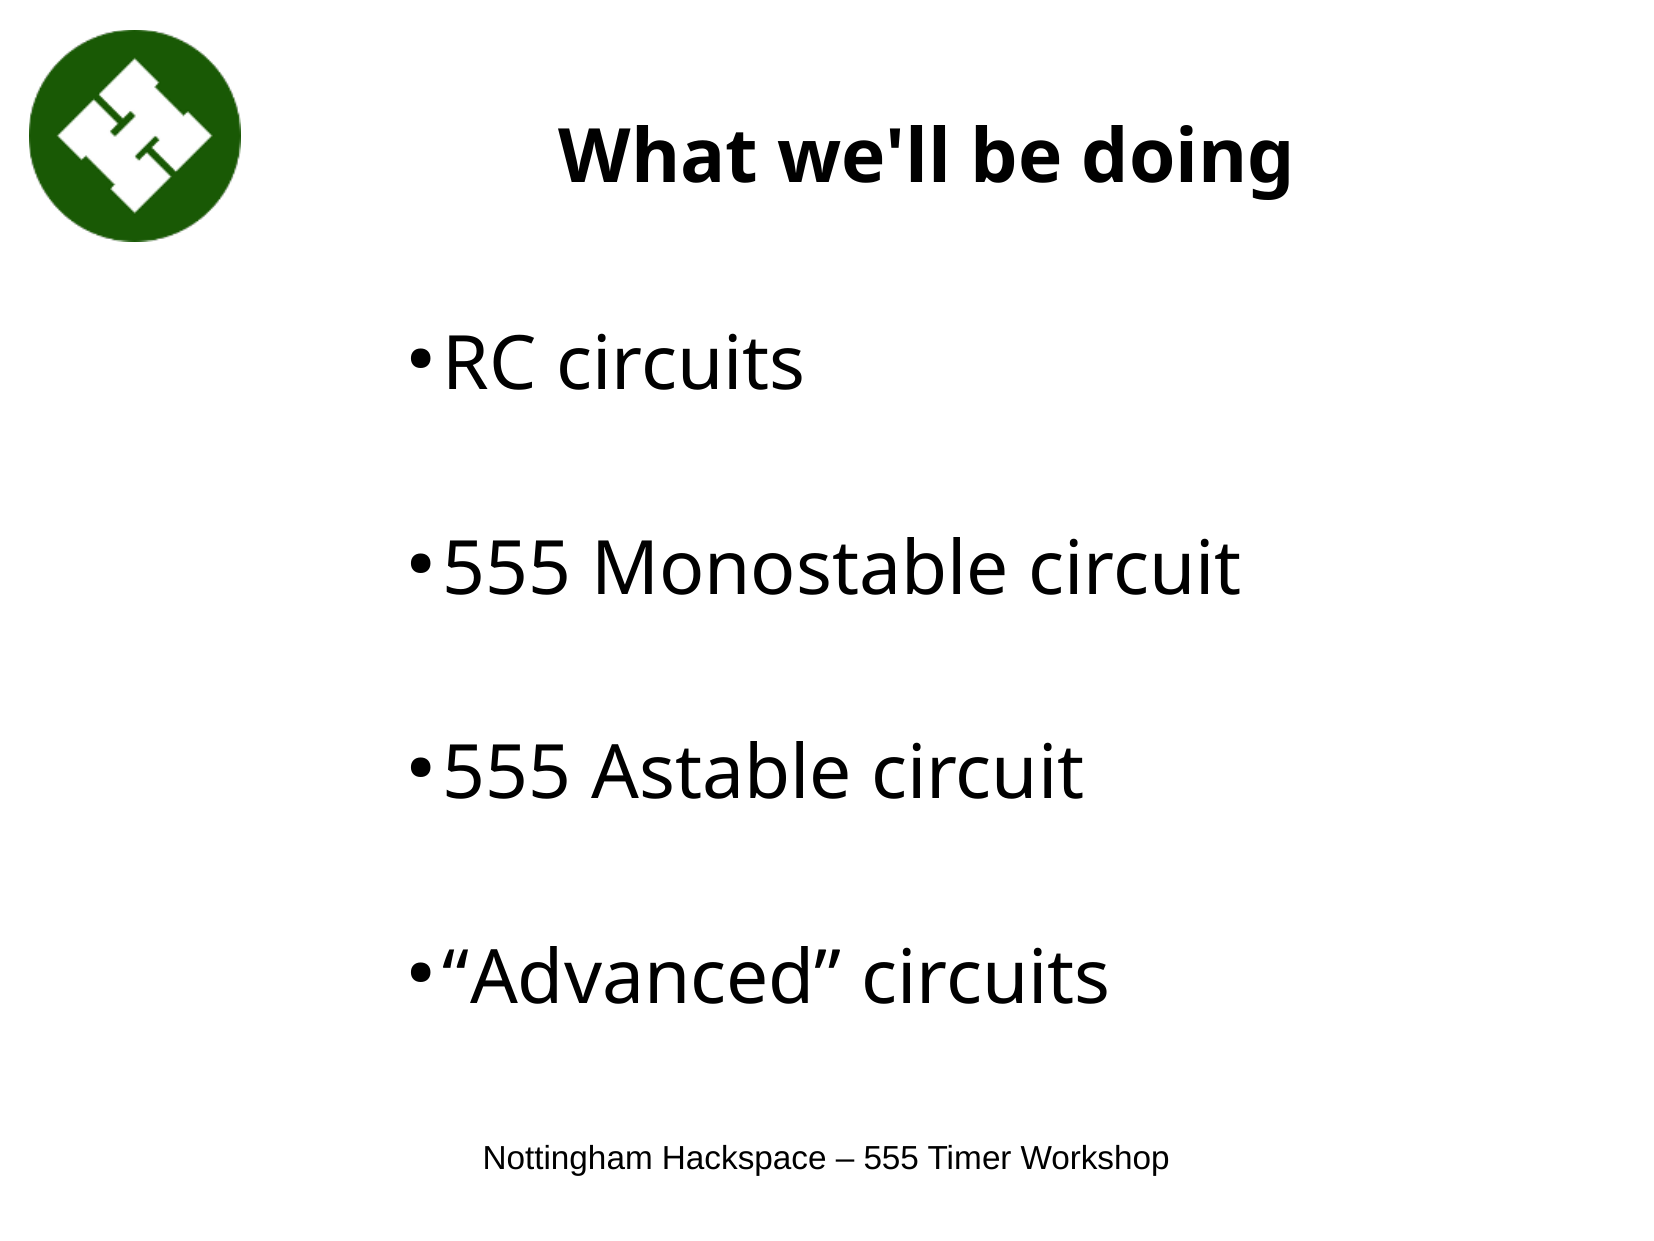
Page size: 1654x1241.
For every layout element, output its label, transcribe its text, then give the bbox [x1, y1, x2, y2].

subtitle RC circuits 555 Monostable circuit 555 Astable circuit “Advanced” circuits [407, 307, 1247, 1028]
picture [29, 30, 241, 242]
title What we'll be doing [283, 49, 1571, 257]
